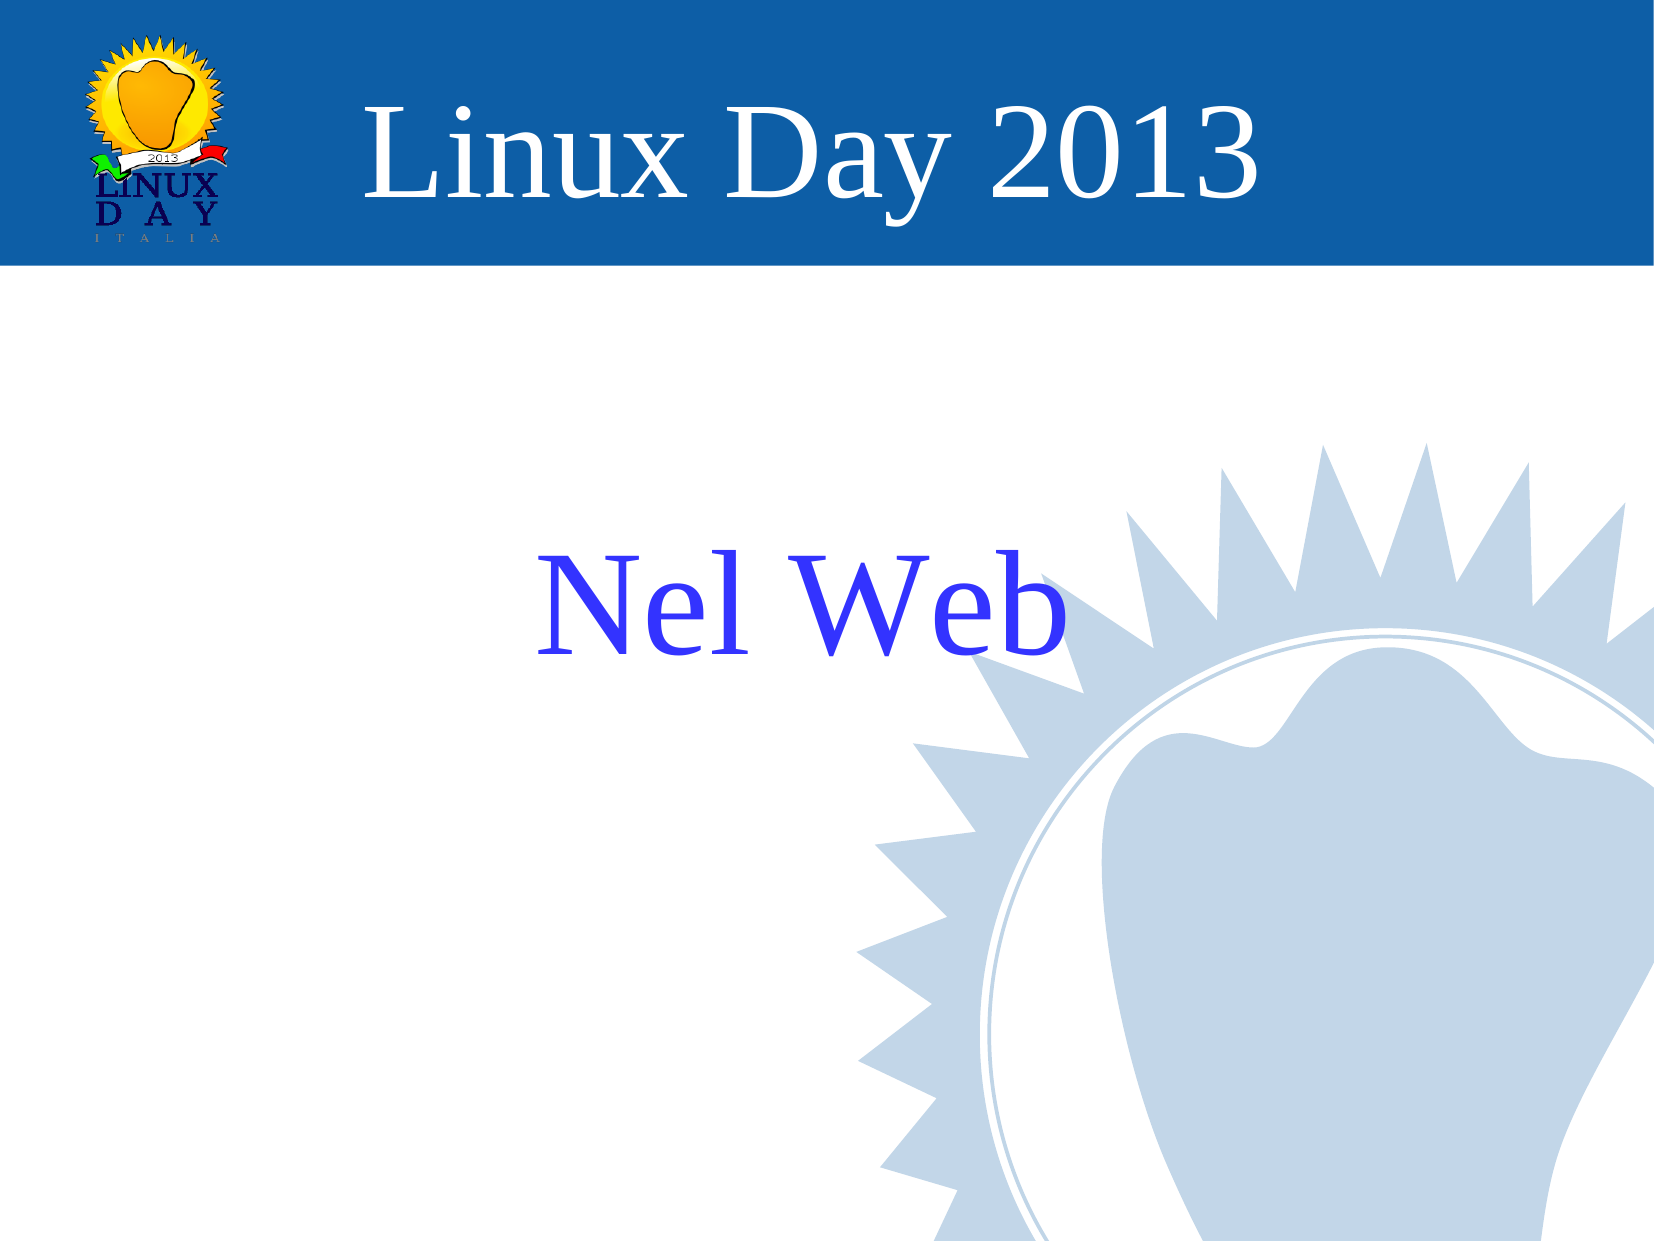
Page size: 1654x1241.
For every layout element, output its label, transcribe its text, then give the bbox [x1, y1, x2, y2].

text_box Nel Web [425, 513, 1182, 695]
title Linux Day 2013 [237, 47, 1465, 255]
picture [76, 14, 237, 262]
